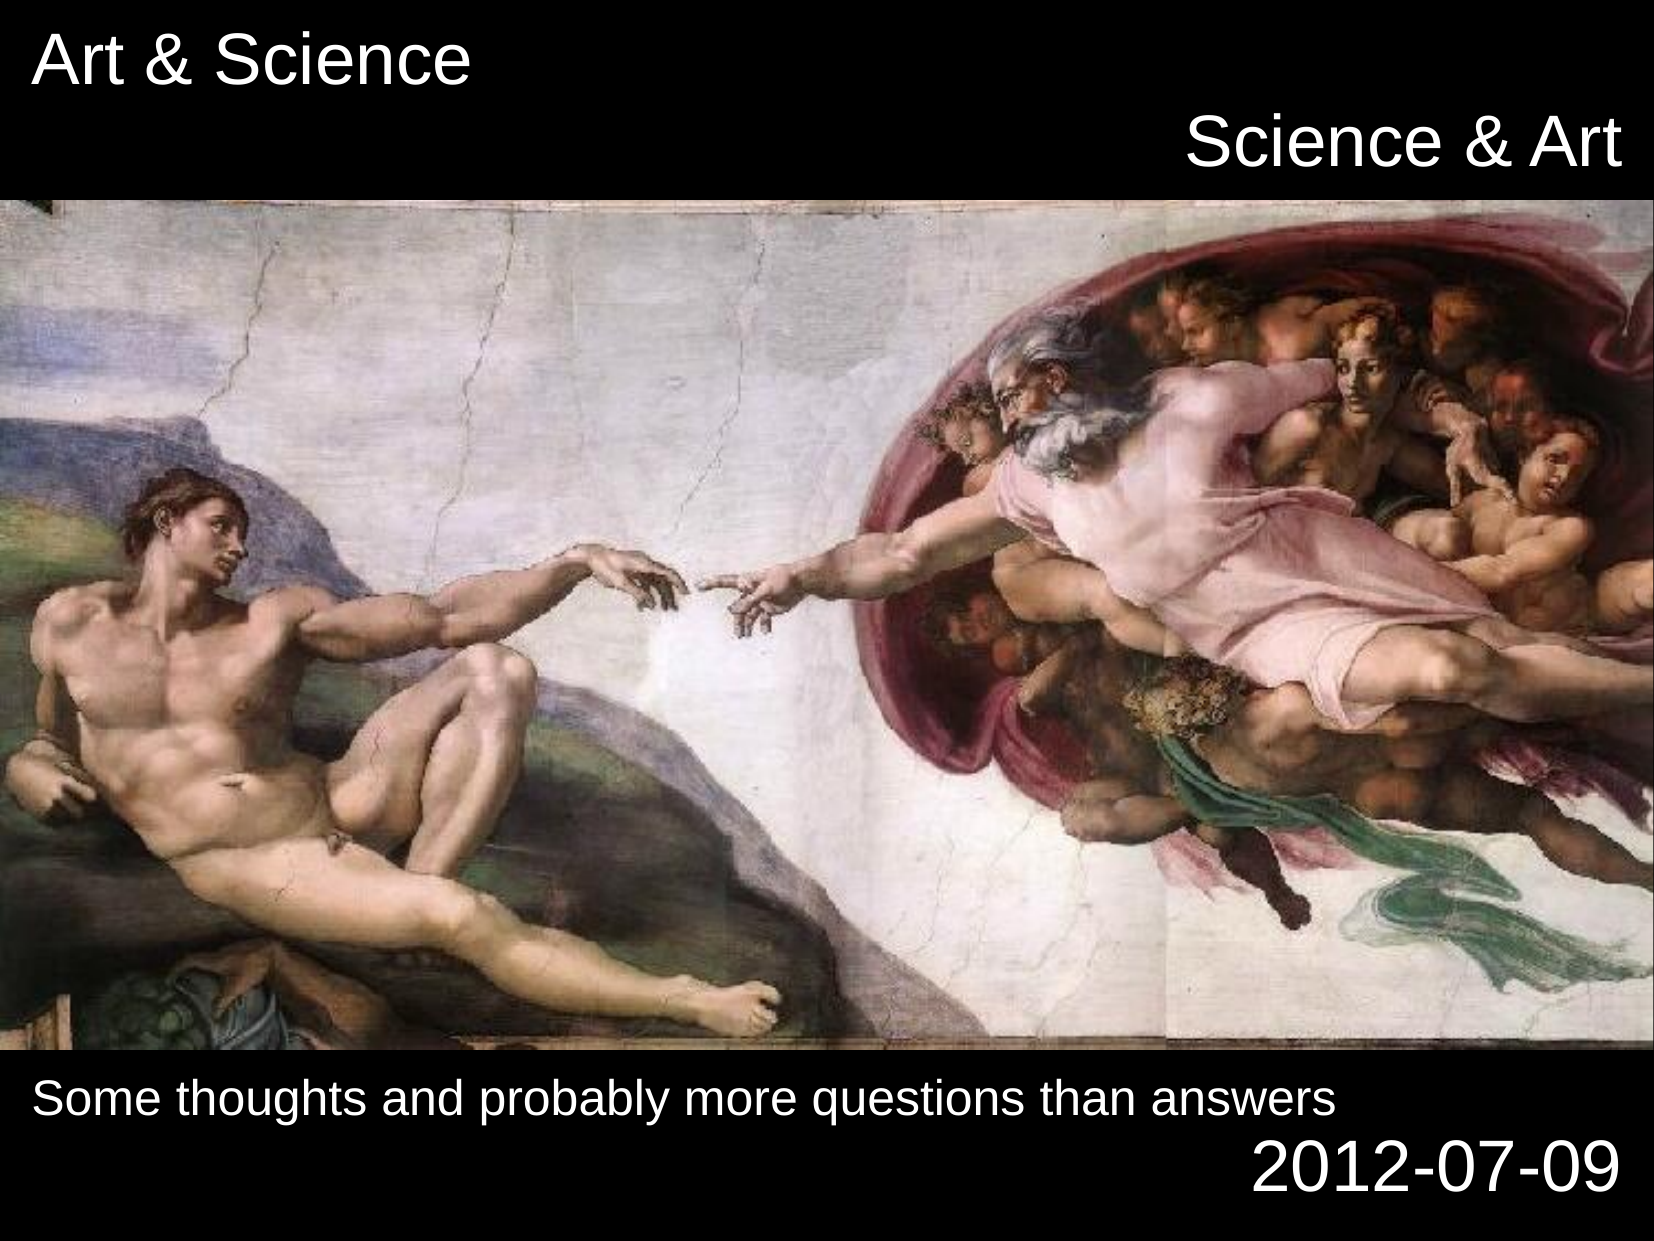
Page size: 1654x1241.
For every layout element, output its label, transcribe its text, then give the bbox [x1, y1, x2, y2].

picture [0, 200, 1654, 1050]
text_box Some thoughts and probably more questions than answers 2012-07-09 [16, 1062, 1638, 1215]
text_box Art & Science Science & Art [16, 11, 1638, 189]
